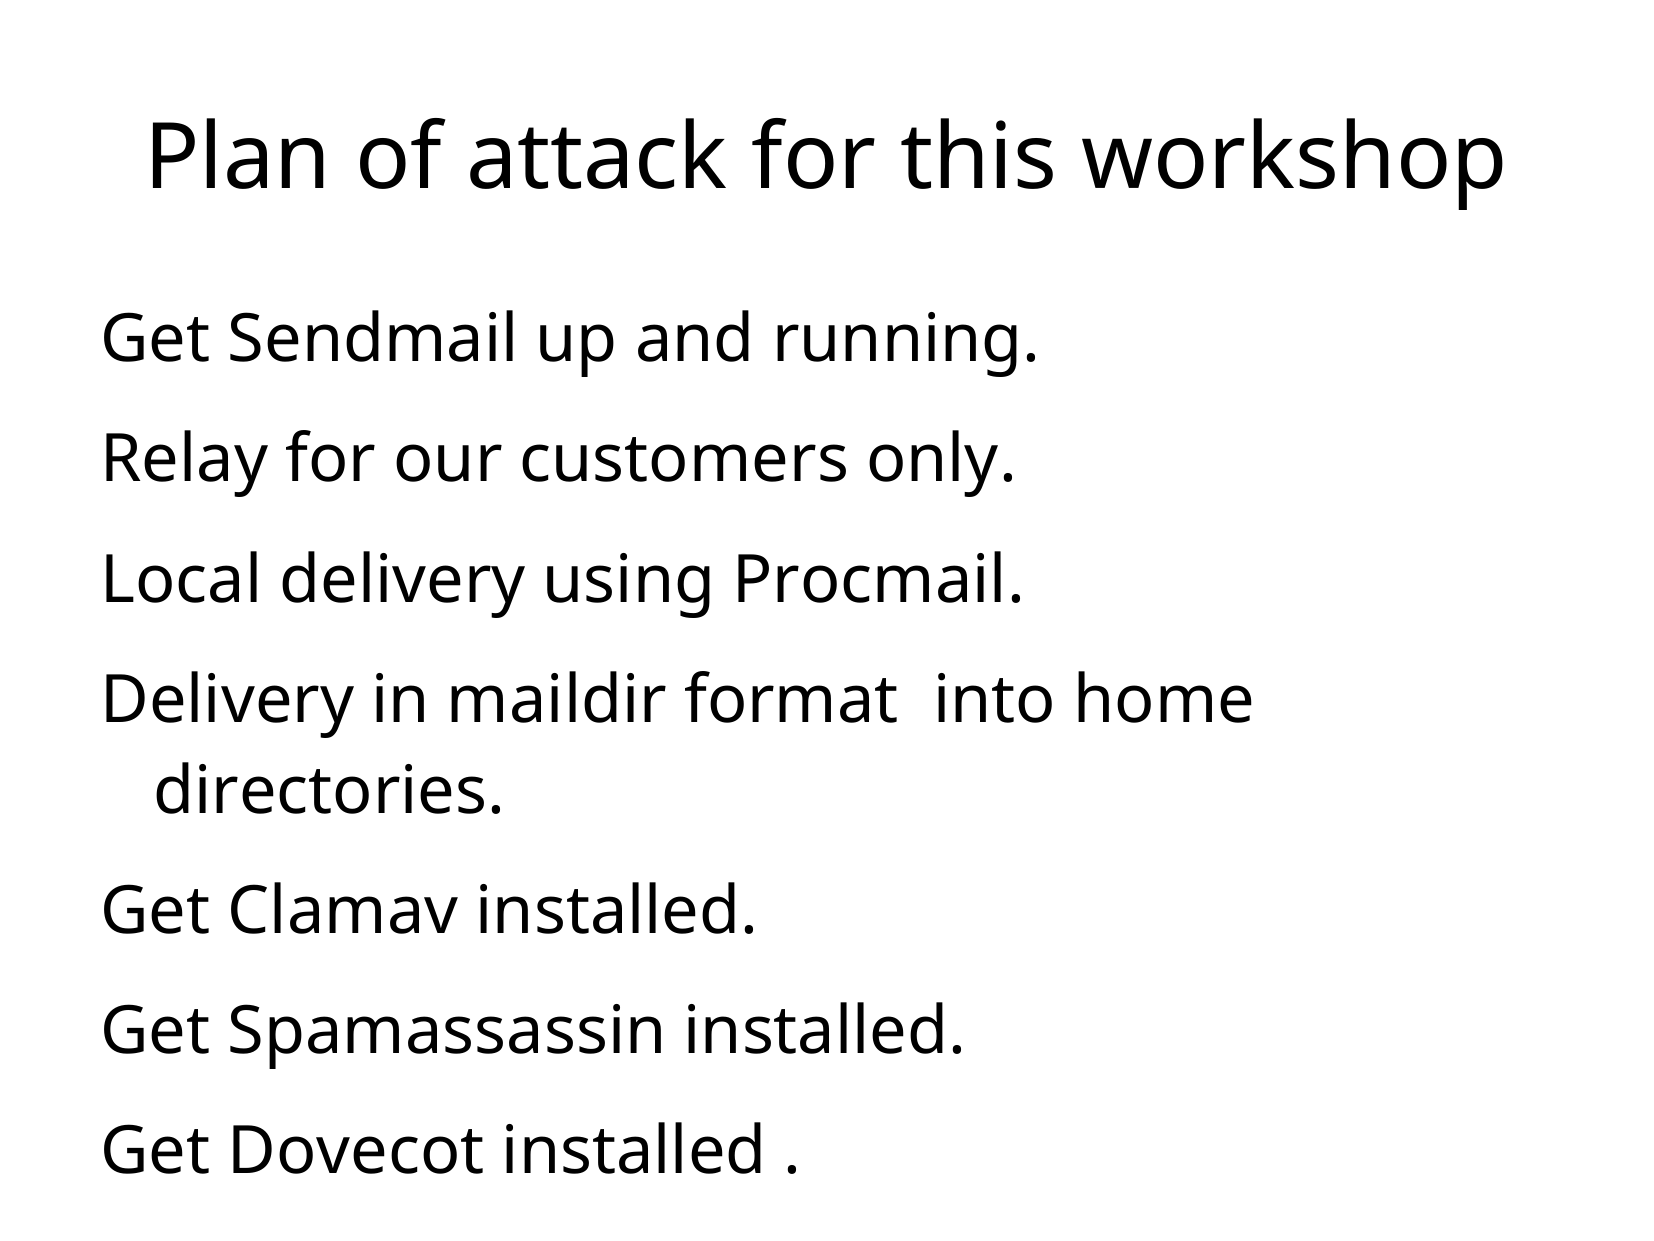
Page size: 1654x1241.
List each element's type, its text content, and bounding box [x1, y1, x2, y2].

list Get Sendmail up and running. Relay for our customers only. Local delivery using Procmail. Delivery in maildir format into home directories. Get Clamav installed. Get Spamassassin installed. Get Dovecot installed . [82, 290, 1571, 1109]
title Plan of attack for this workshop [82, 49, 1571, 257]
